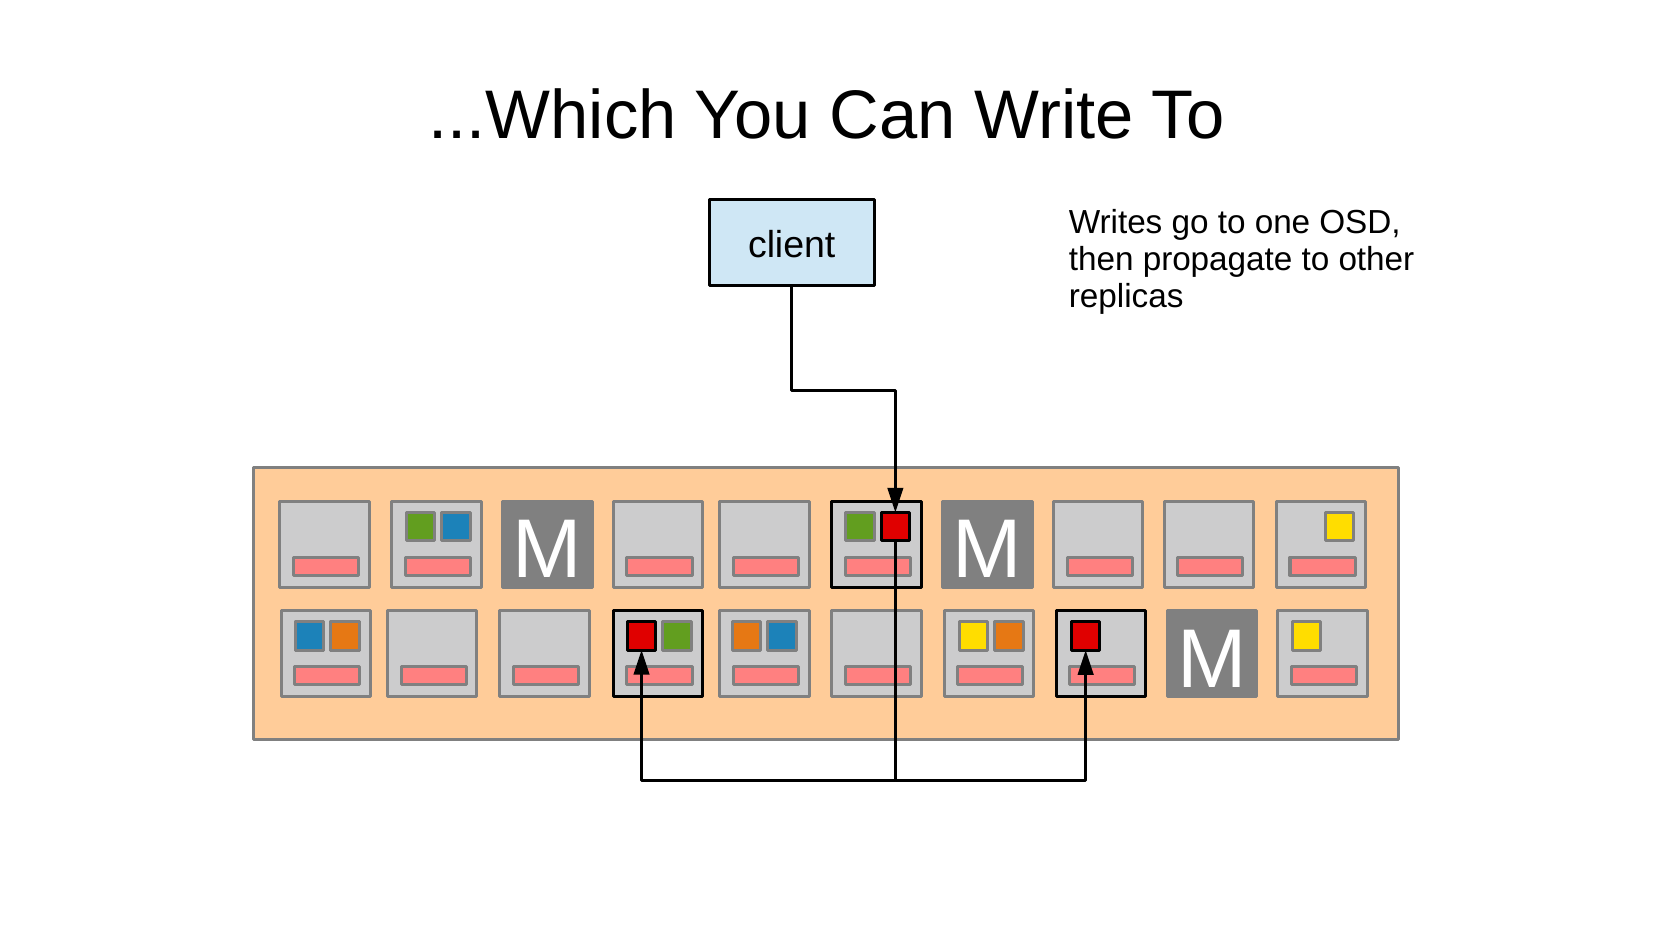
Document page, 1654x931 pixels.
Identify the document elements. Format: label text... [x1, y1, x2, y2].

text_box Writes go to one OSD, then propagate to other replicas [1054, 195, 1445, 331]
text_box M [942, 501, 1033, 588]
text_box M [1167, 610, 1257, 697]
text_box M [502, 501, 593, 588]
title ...Which You Can Write To [82, 37, 1571, 193]
text_box client [709, 199, 875, 286]
text_box [253, 467, 1399, 740]
